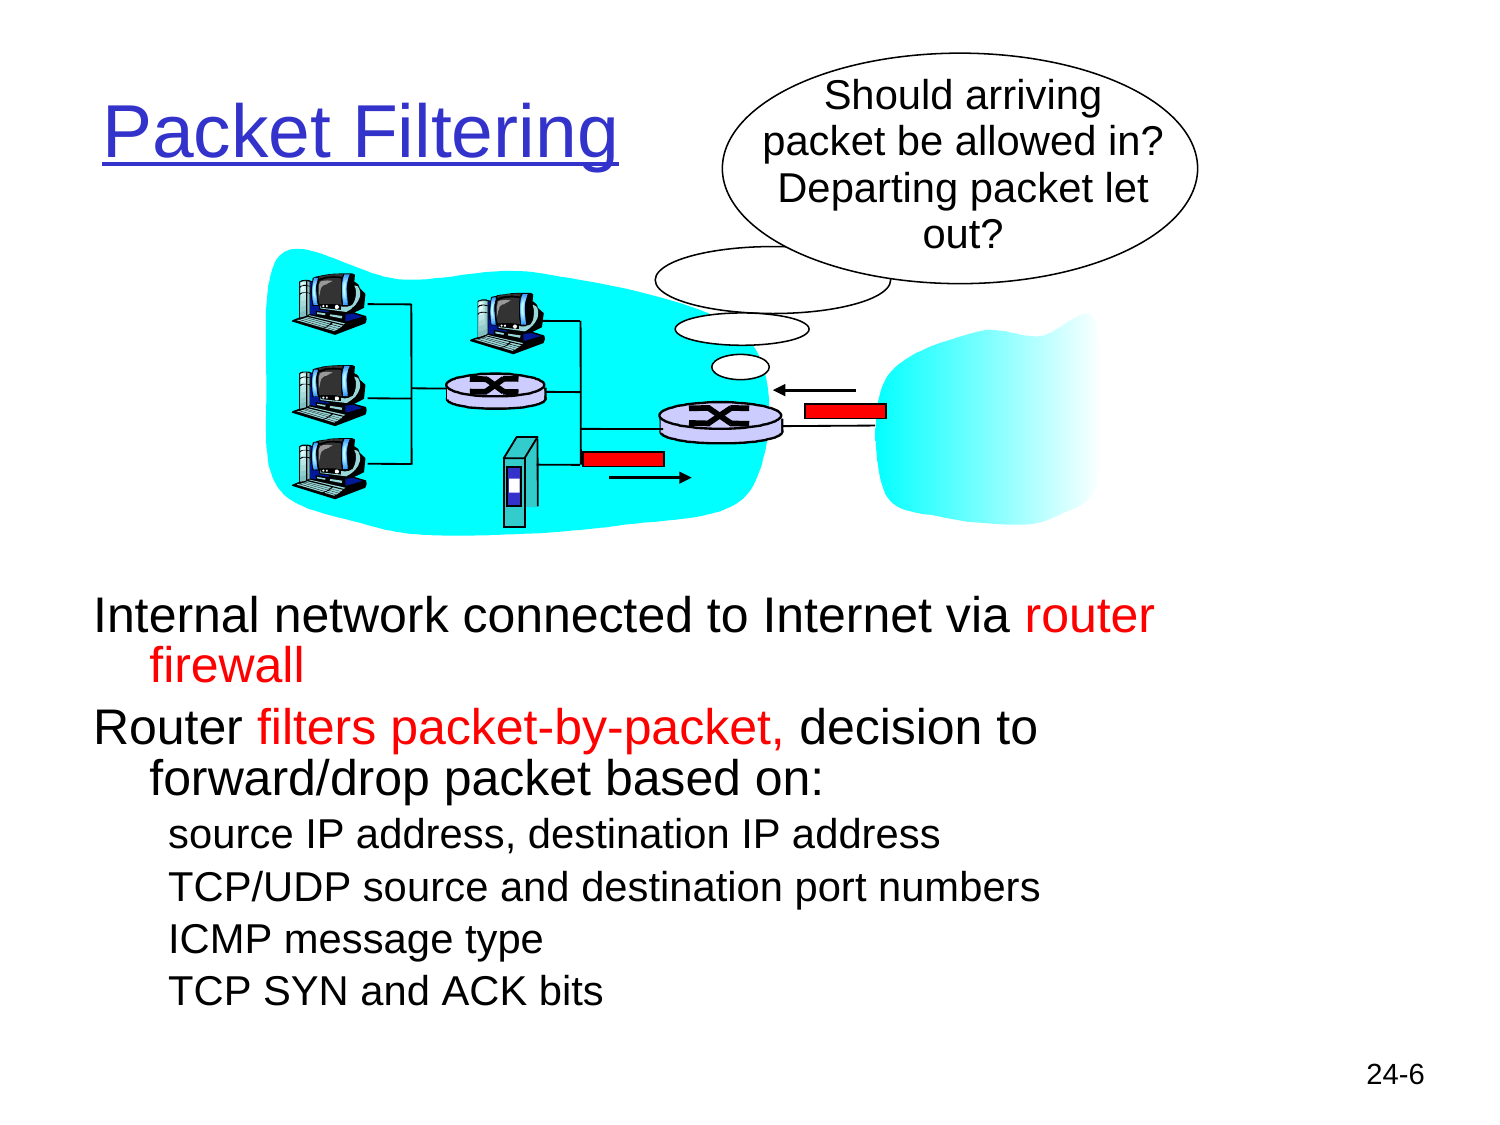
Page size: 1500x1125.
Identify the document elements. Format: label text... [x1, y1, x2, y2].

text_box [505, 460, 524, 526]
text_box [661, 406, 713, 425]
text_box [265, 247, 1087, 536]
text_box [660, 419, 782, 442]
text_box [448, 377, 488, 393]
text_box [507, 438, 535, 457]
text_box [805, 313, 1101, 525]
title Packet Filtering [87, 37, 1363, 225]
text_box [711, 420, 730, 427]
text_box Should arriving packet be allowed in? Departing packet let out? [743, 63, 1183, 266]
text_box [501, 377, 542, 393]
text_box [487, 375, 503, 381]
text_box [488, 390, 501, 395]
text_box [447, 389, 545, 407]
text_box [704, 404, 737, 411]
text_box [726, 406, 779, 425]
list Internal network connected to Internet via router firewall Router filters packet-by-packet, decision to forward/drop packet based on: source IP address, destination IP address TCP/UDP source and destination port numbers ICMP message type TCP SYN and ACK bits [78, 584, 1311, 1057]
